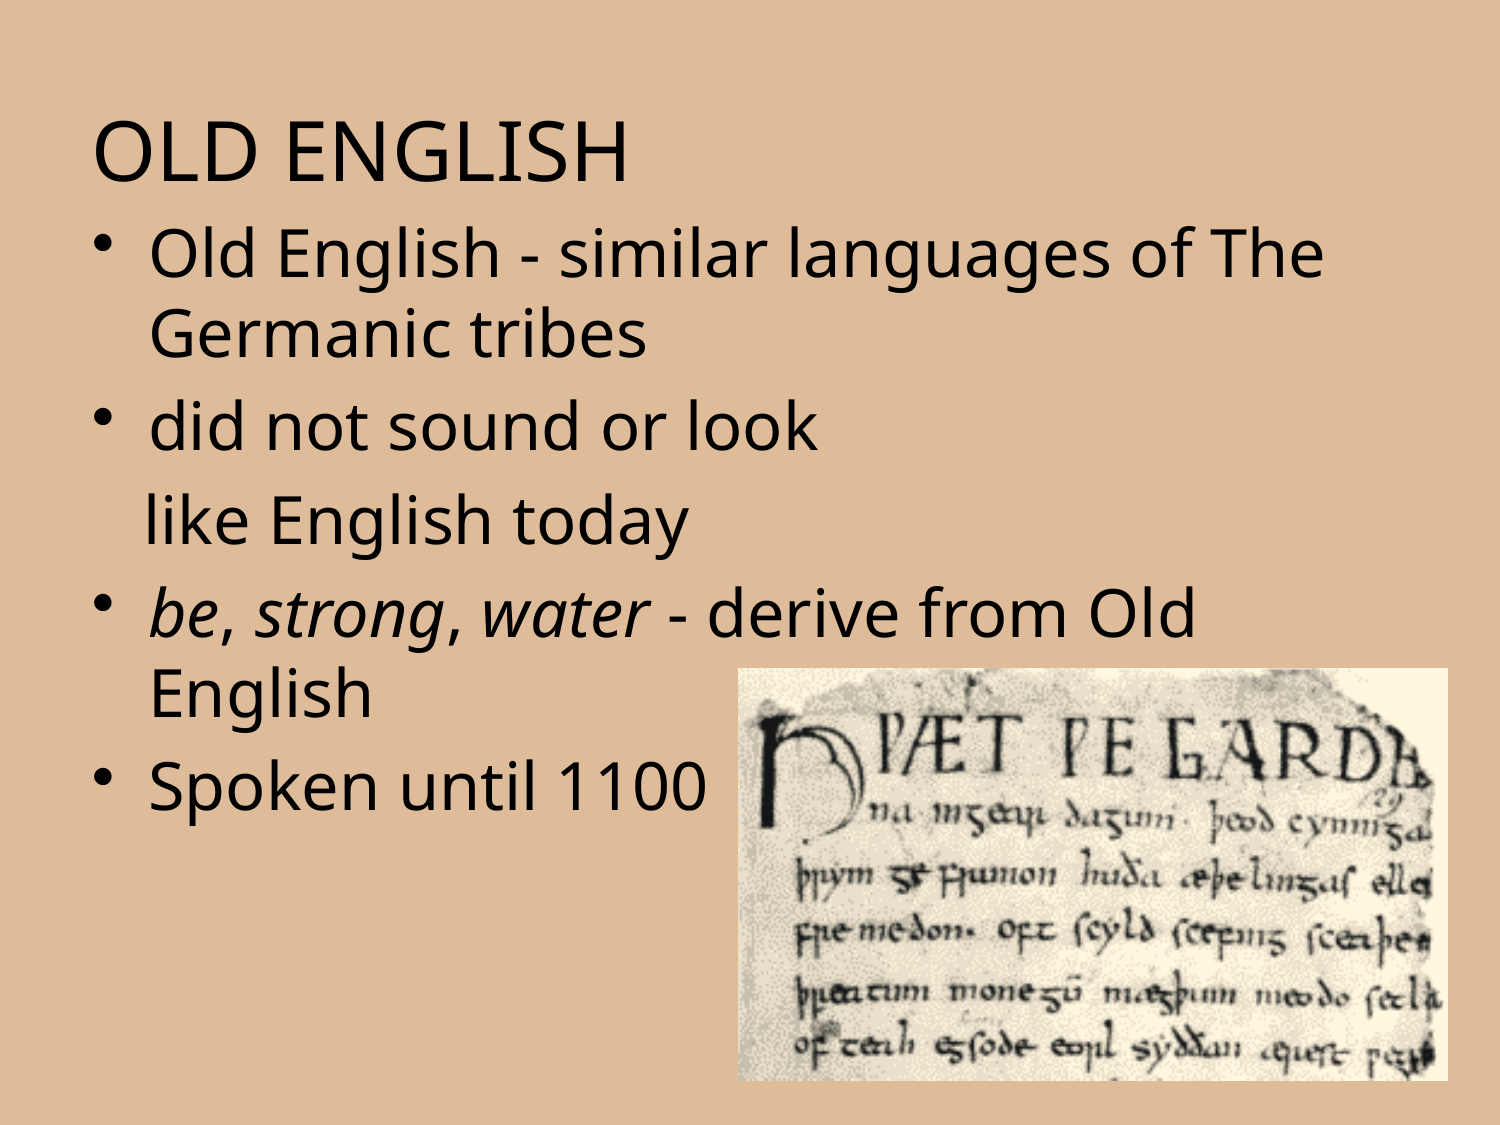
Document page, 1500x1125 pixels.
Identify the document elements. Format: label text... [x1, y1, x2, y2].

list OLD ENGLISH Old English - similar languages of The Germanic tribes did not sound or look like English today be, strong, water - derive from Old English Spoken until 1100 [76, 90, 1427, 1005]
picture [738, 668, 1448, 1081]
